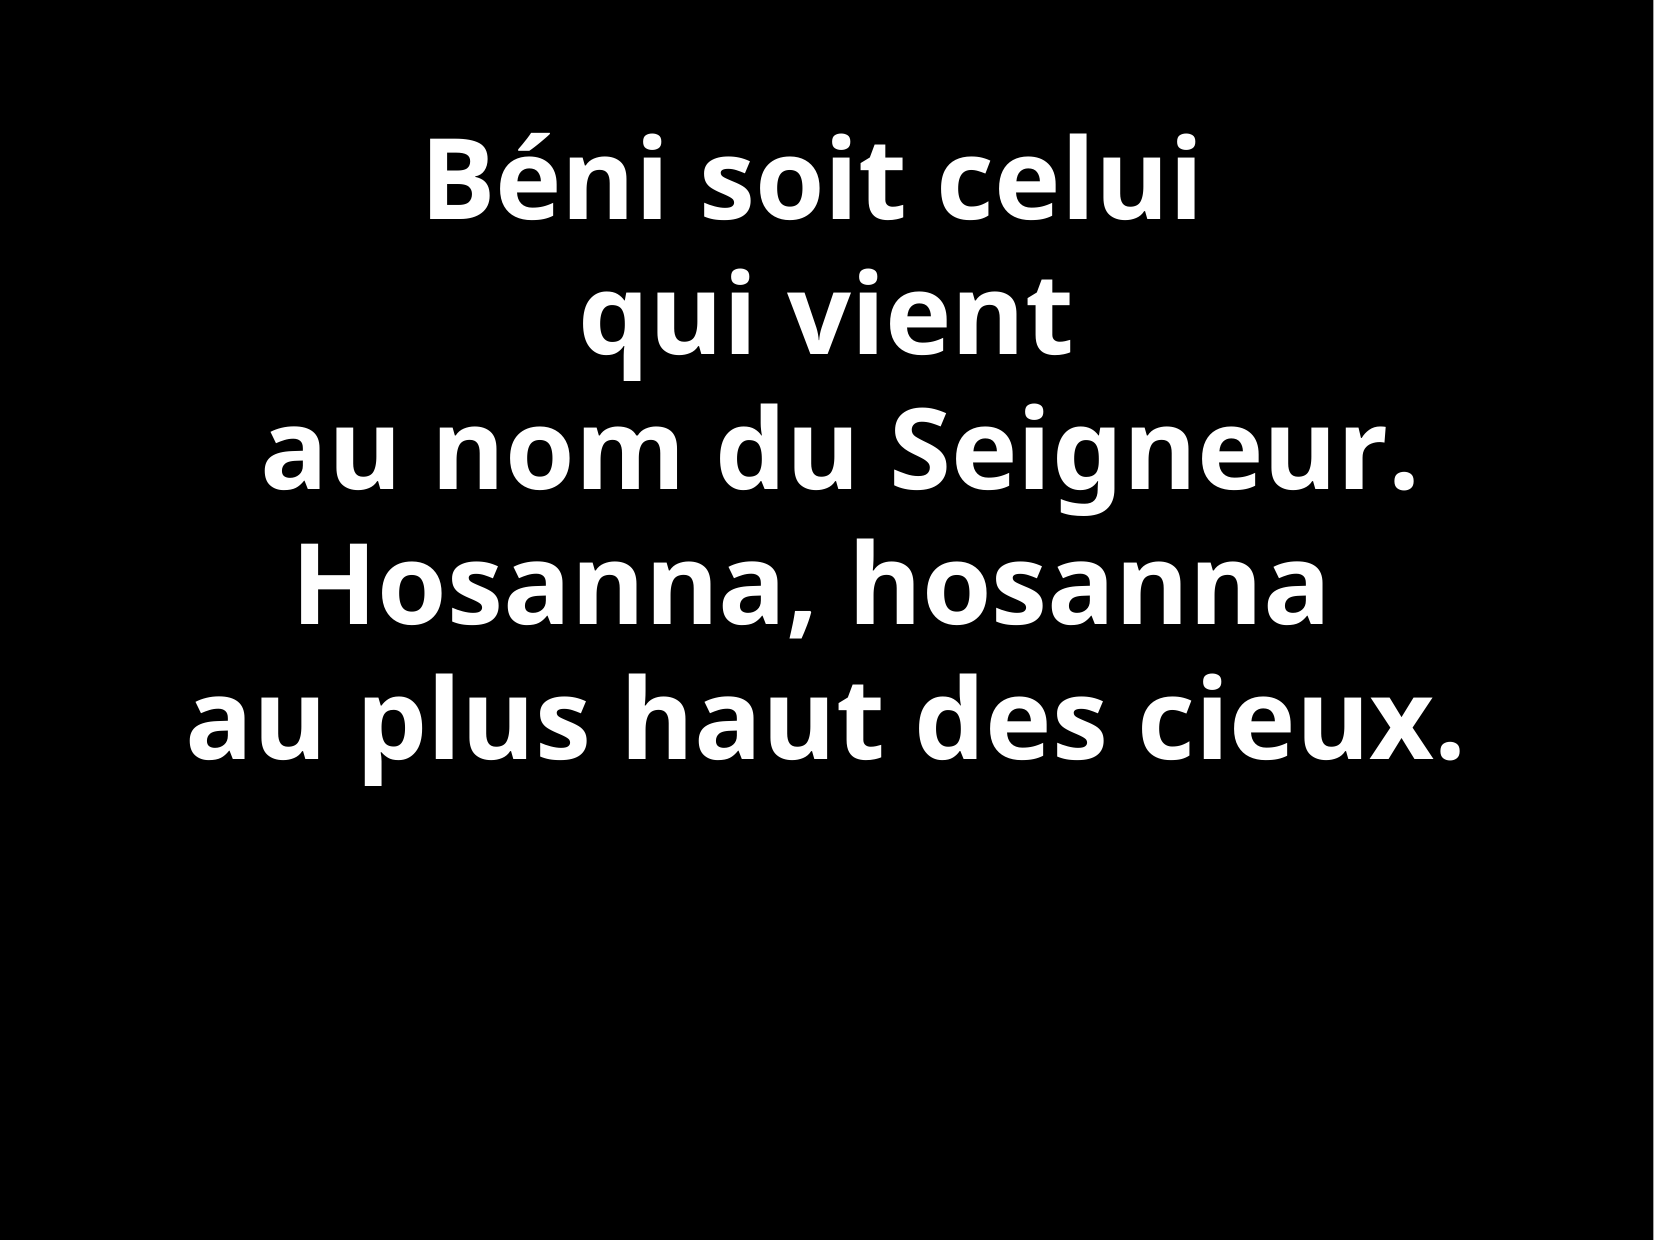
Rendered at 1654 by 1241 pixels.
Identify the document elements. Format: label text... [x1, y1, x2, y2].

title Béni soit celui qui vient au nom du Seigneur. Hosanna, hosanna au plus haut des cieux. [45, 73, 1609, 651]
